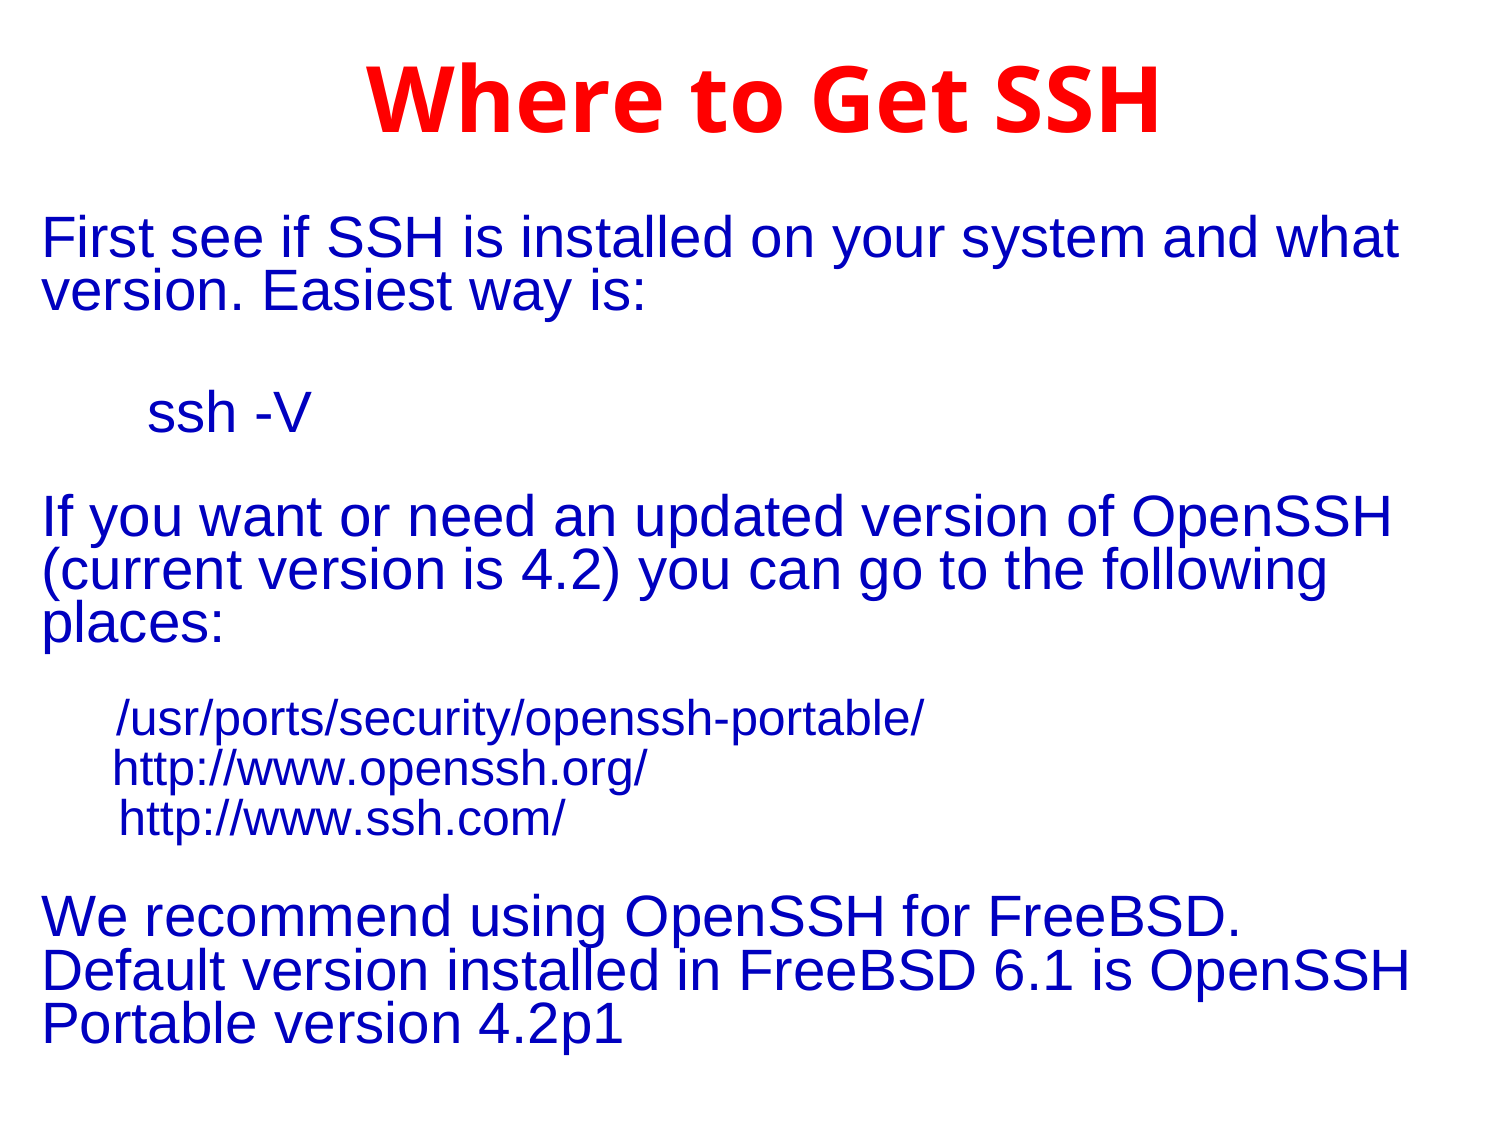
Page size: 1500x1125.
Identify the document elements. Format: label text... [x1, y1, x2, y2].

list First see if SSH is installed on your system and what version. Easiest way is: ssh -V If you want or need an updated version of OpenSSH (current version is 4.2) you can go to the following places: /usr/ports/security/openssh-portable/ http://www.openssh.org/ http://www.ssh.com/ We recommend using OpenSSH for FreeBSD. Default version installed in FreeBSD 6.1 is OpenSSH Portable version 4.2p1 [40, 214, 1430, 1089]
title Where to Get SSH [239, 34, 1293, 181]
